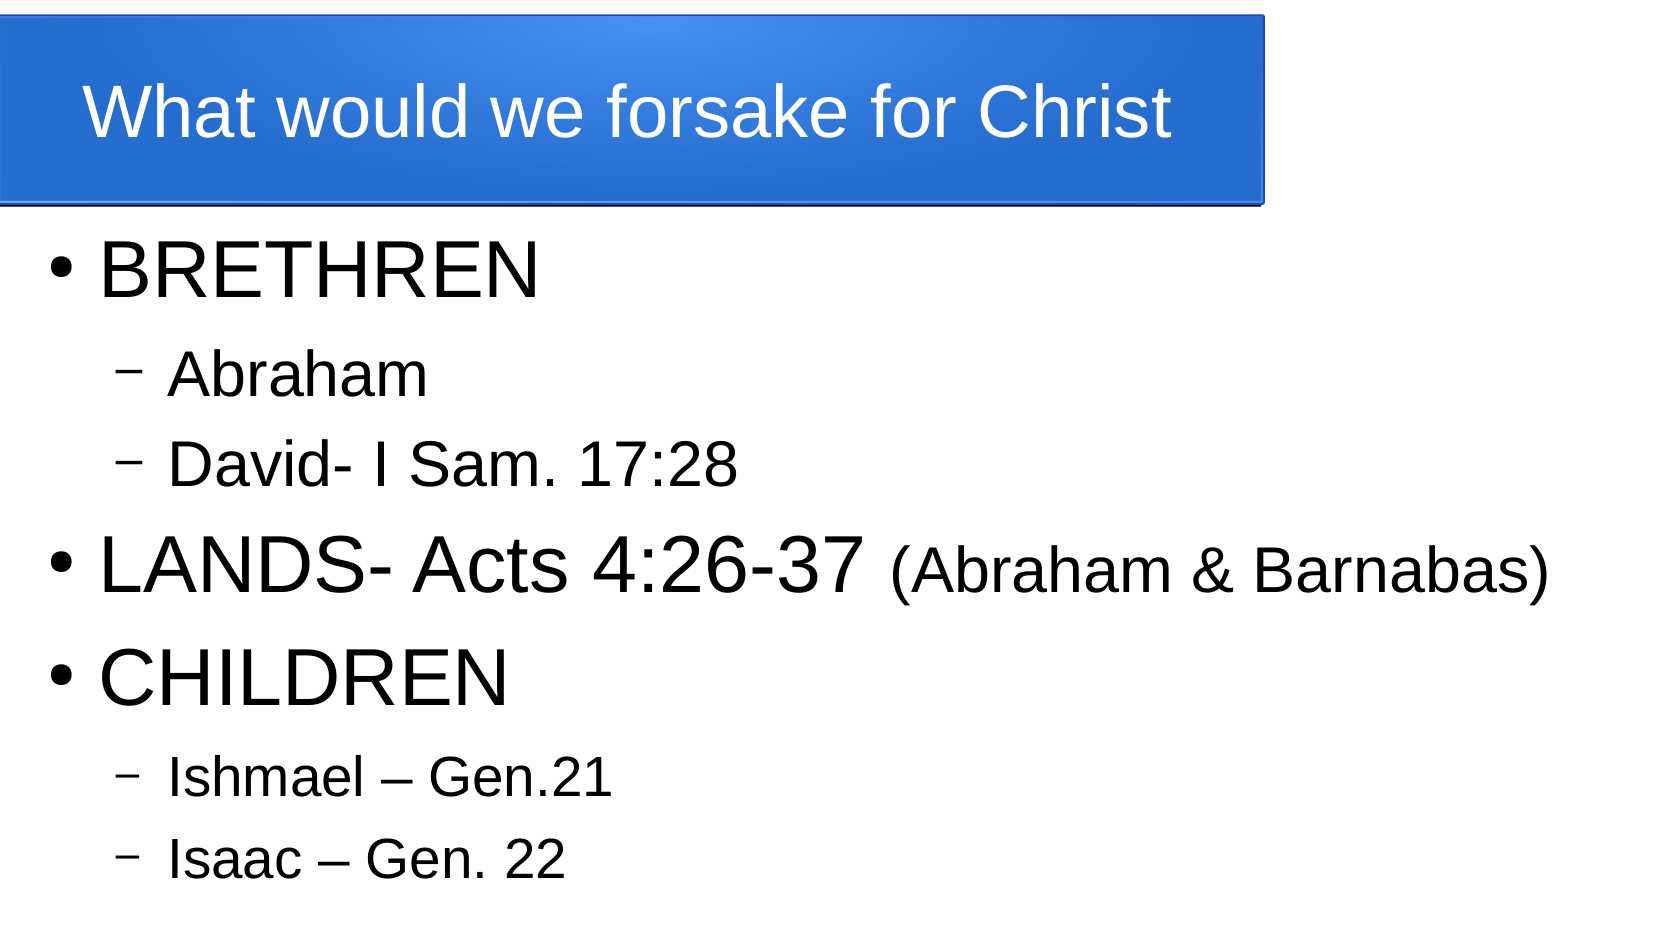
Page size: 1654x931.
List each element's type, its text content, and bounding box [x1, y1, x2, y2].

title What would we forsake for Christ [82, 35, 1235, 189]
list BRETHREN Abraham David- I Sam. 17:28 LANDS- Acts 4:26-37 (Abraham & Barnabas) CHILDREN Ishmael – Gen.21 Isaac – Gen. 22 [30, 224, 1571, 901]
